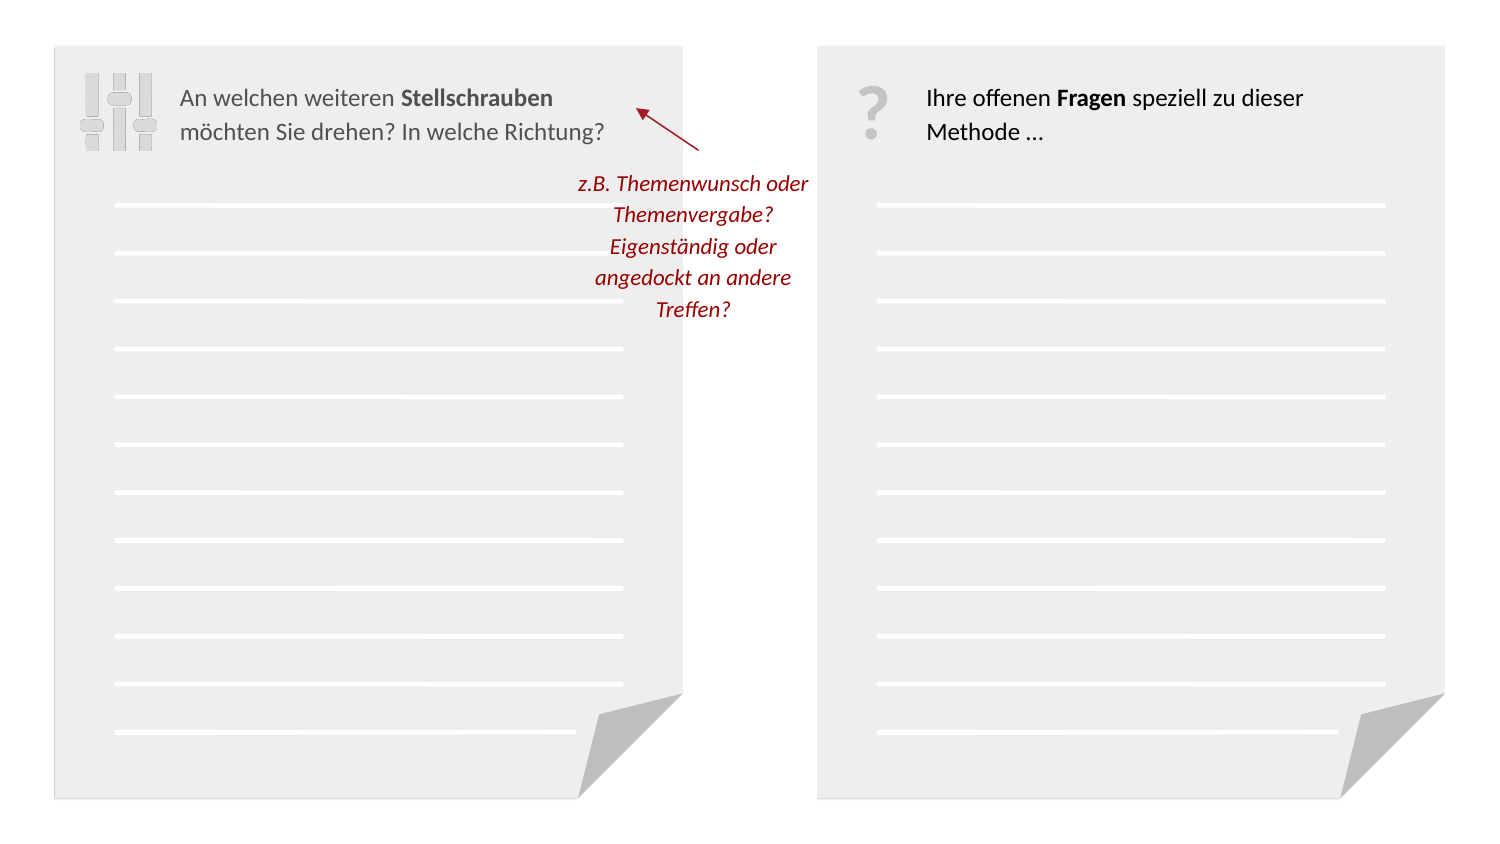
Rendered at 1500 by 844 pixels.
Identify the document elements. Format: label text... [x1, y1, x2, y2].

text_box z.B. Themenwunsch oder Themenvergabe? Eigenständig oder angedockt an andere Treffen? [560, 149, 827, 337]
picture [80, 73, 157, 151]
text_box [817, 45, 1445, 799]
text_box [657, 124, 683, 149]
text_box [54, 45, 683, 799]
text_box ? [840, 47, 925, 170]
text_box An welchen weiteren Stellschrauben möchten Sie drehen? In welche Richtung? [164, 61, 657, 161]
text_box Ihre offenen Fragen speziell zu dieser Methode … [925, 61, 1404, 161]
